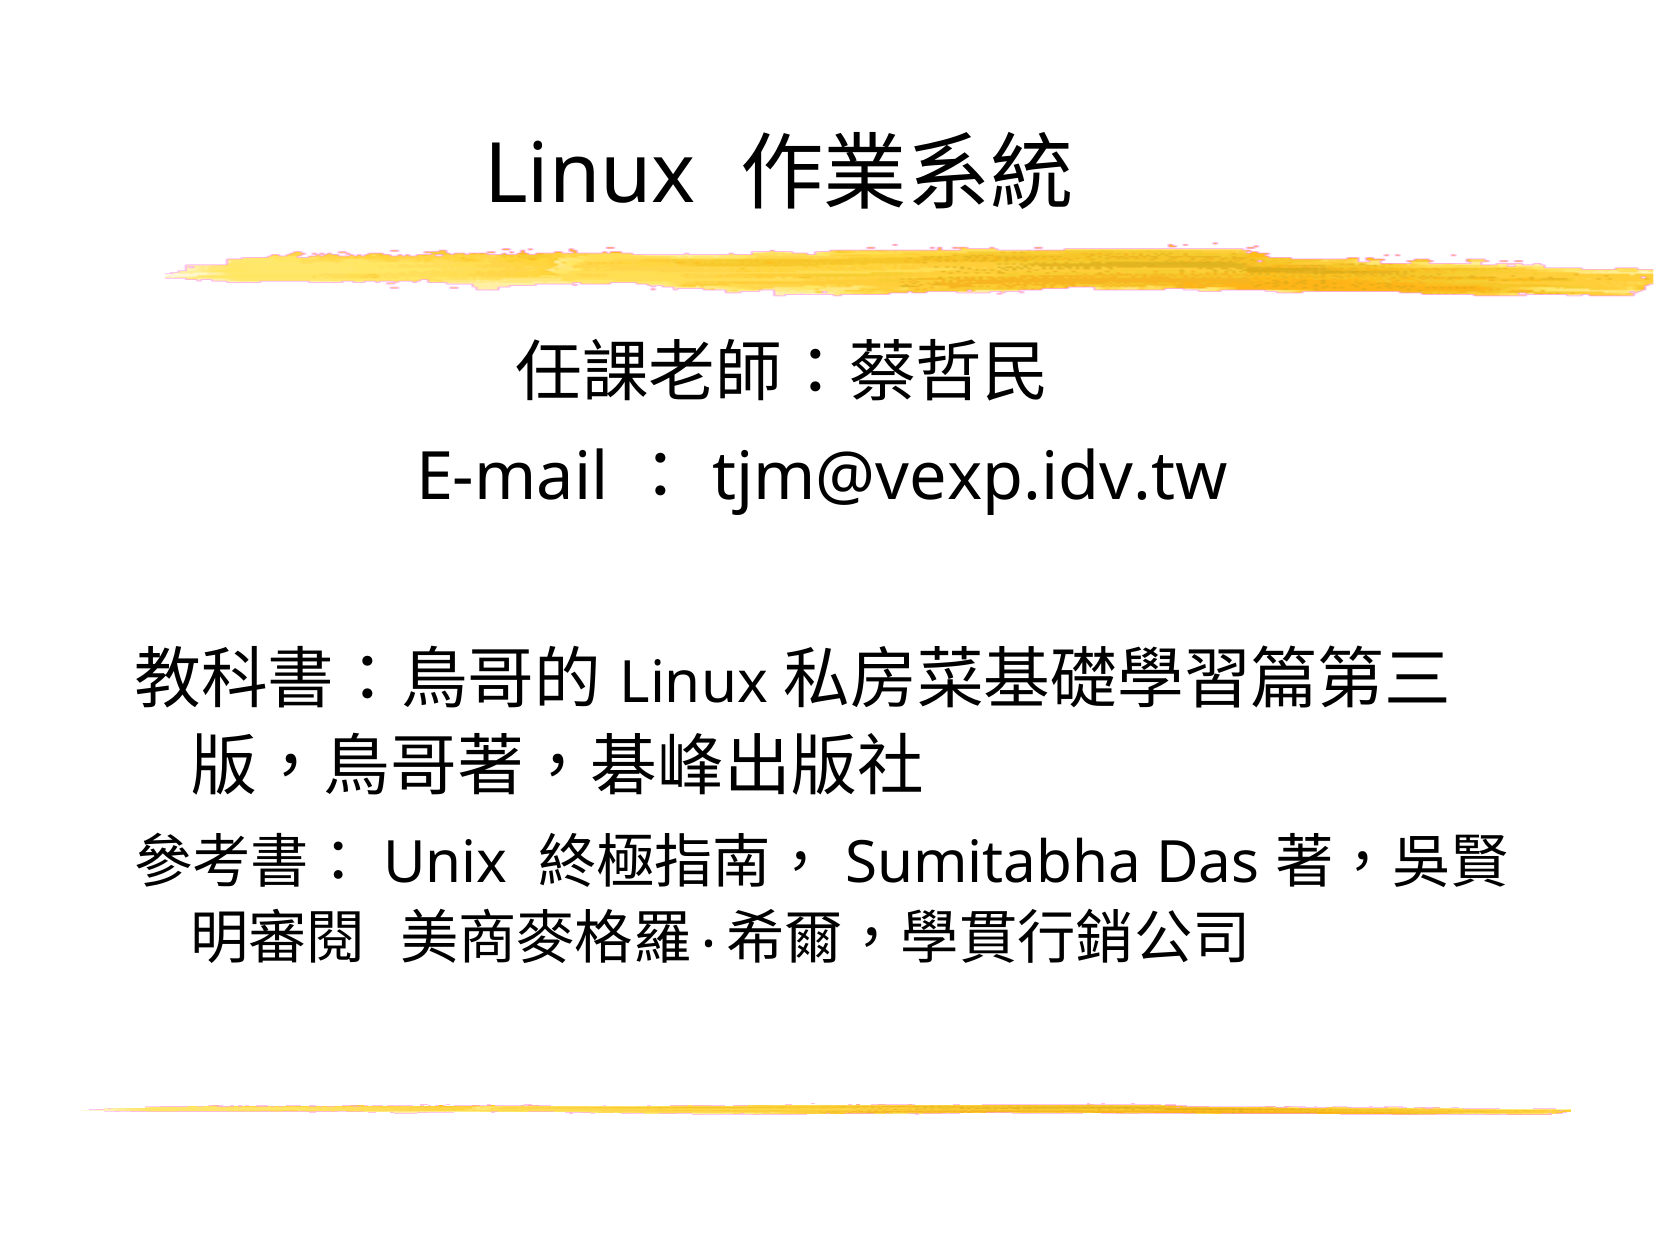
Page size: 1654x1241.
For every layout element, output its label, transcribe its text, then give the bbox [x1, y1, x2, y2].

title Linux 作業系統 [76, 12, 1482, 235]
picture [165, 237, 1654, 308]
picture [82, 1102, 1571, 1117]
list 任課老師：蔡哲民 E-mail：tjm@vexp.idv.tw 教科書：鳥哥的Linux私房菜基礎學習篇第三版，鳥哥著，碁峰出版社 參考書：Unix 終極指南，Sumitabha Das著，吳賢明審閱 美商麥格羅‧希爾，學貫行銷公司 [119, 318, 1526, 1078]
